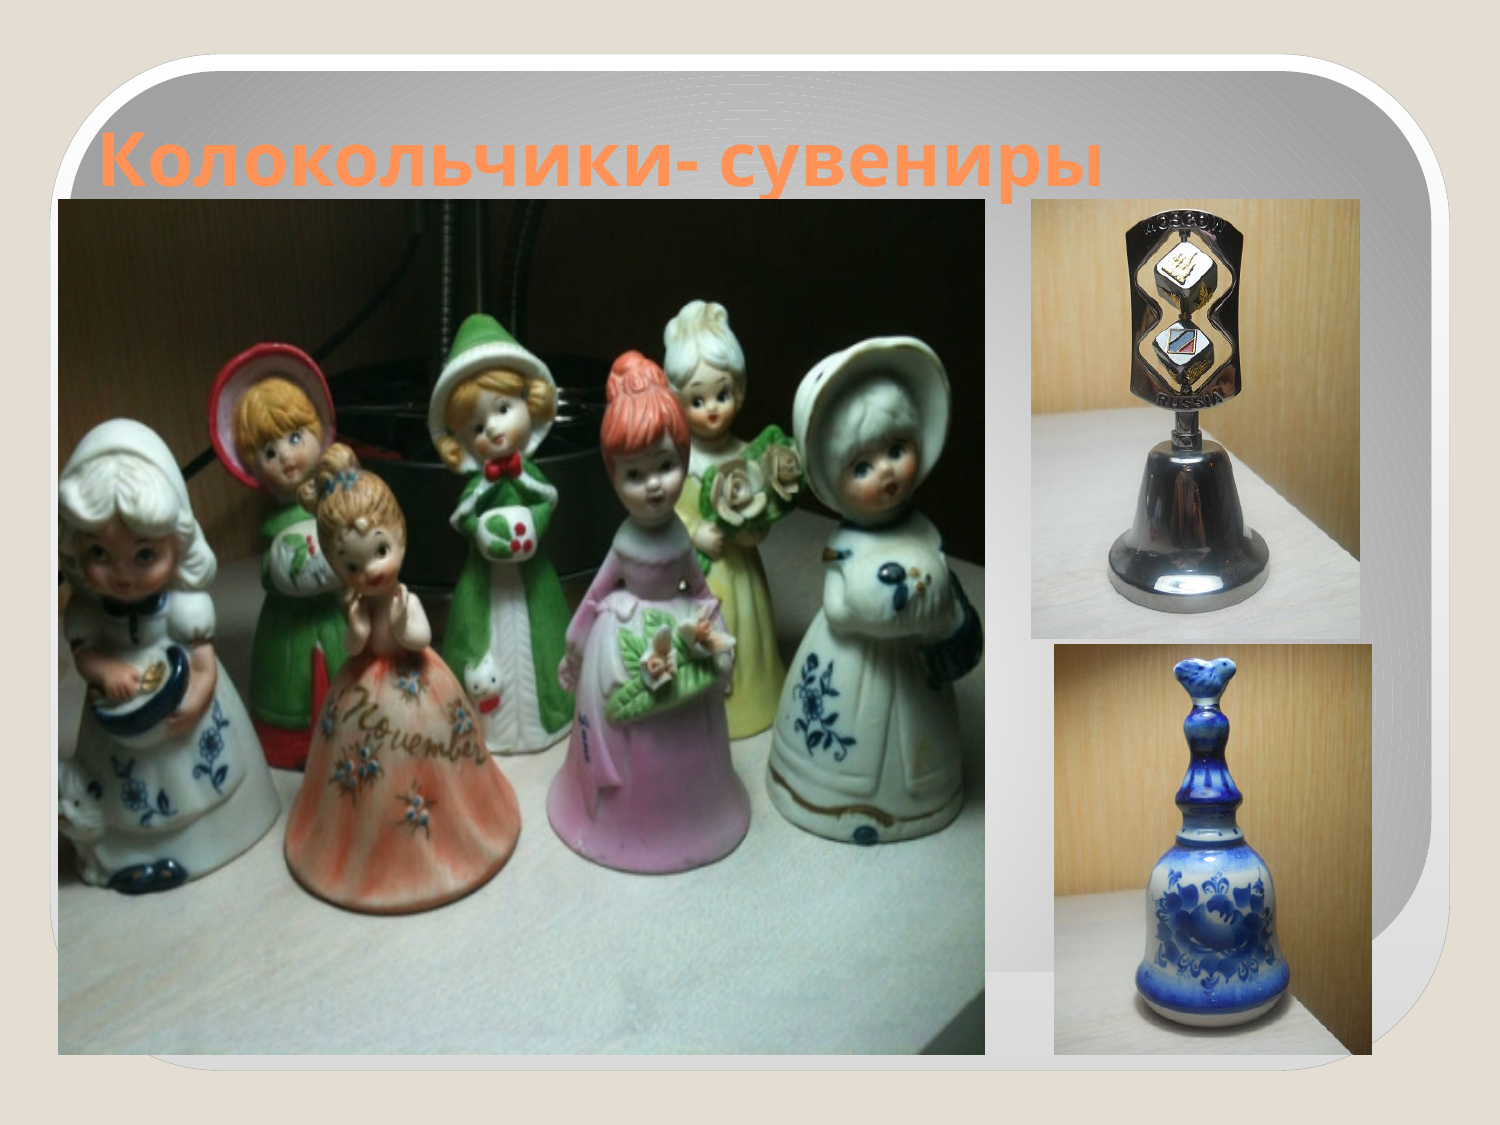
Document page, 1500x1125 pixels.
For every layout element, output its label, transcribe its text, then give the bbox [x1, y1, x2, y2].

picture [1054, 644, 1372, 1055]
title Колокольчики- сувениры [82, 103, 1432, 200]
picture [1031, 199, 1360, 639]
picture [58, 199, 985, 1055]
